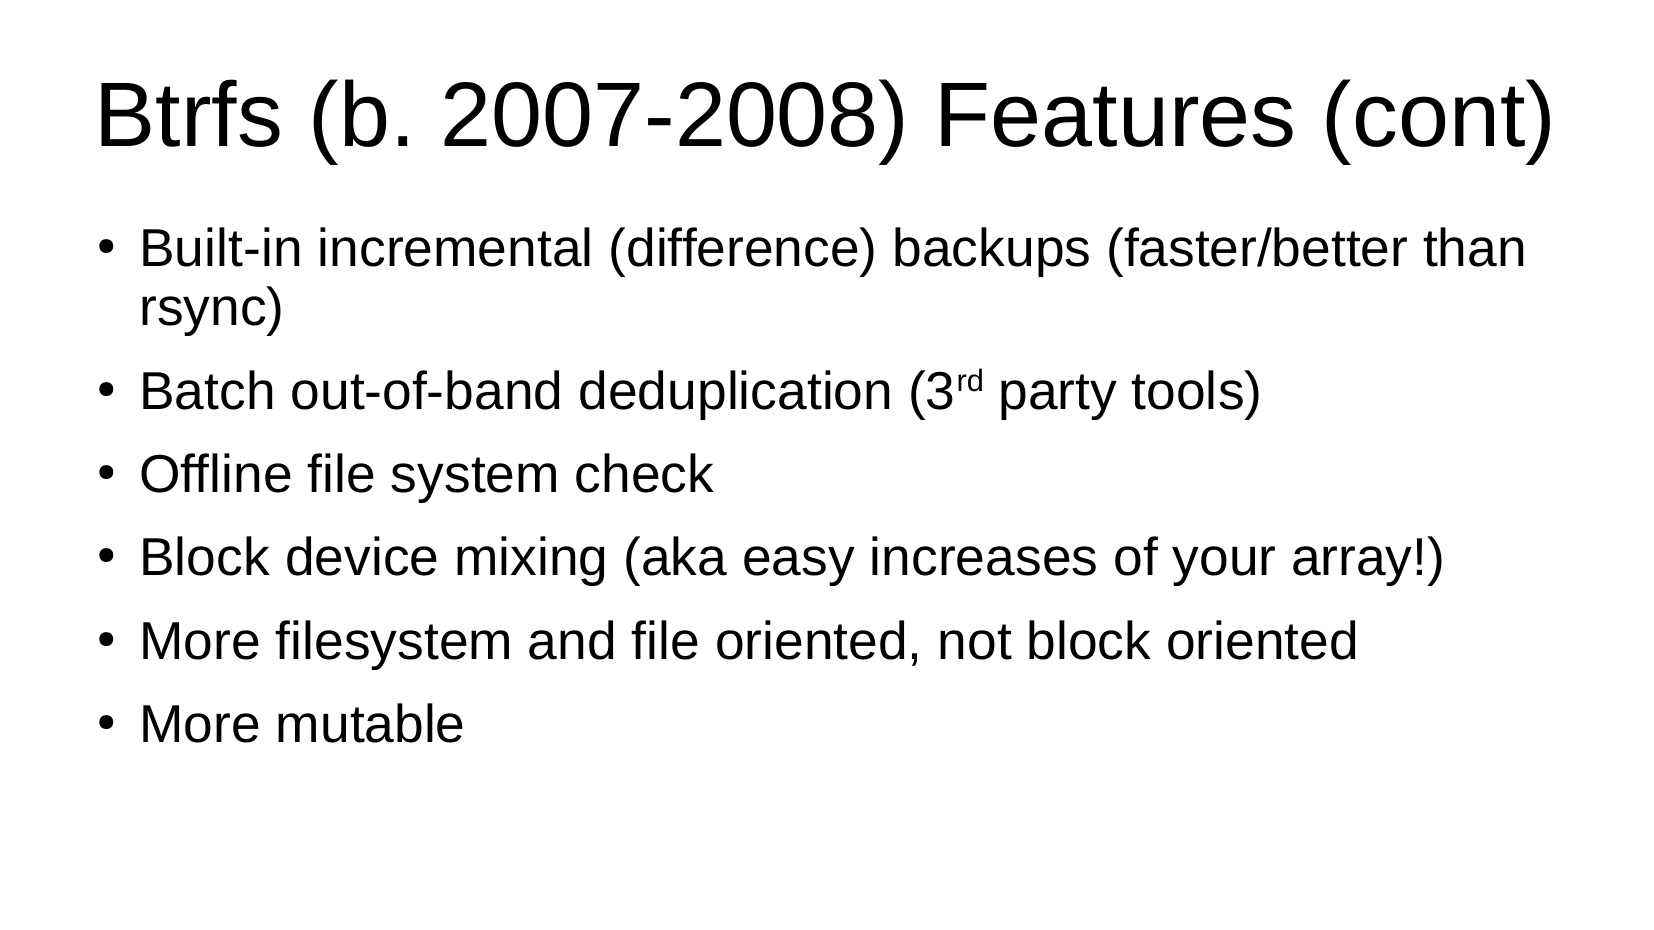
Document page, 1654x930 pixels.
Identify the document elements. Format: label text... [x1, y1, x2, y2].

list Built-in incremental (difference) backups (faster/better than rsync) Batch out-of-band deduplication (3rd party tools) Offline file system check Block device mixing (aka easy increases of your array!) More filesystem and file oriented, not block oriented More mutable [82, 217, 1571, 757]
title Btrfs (b. 2007-2008) Features (cont) [82, 37, 1571, 193]
